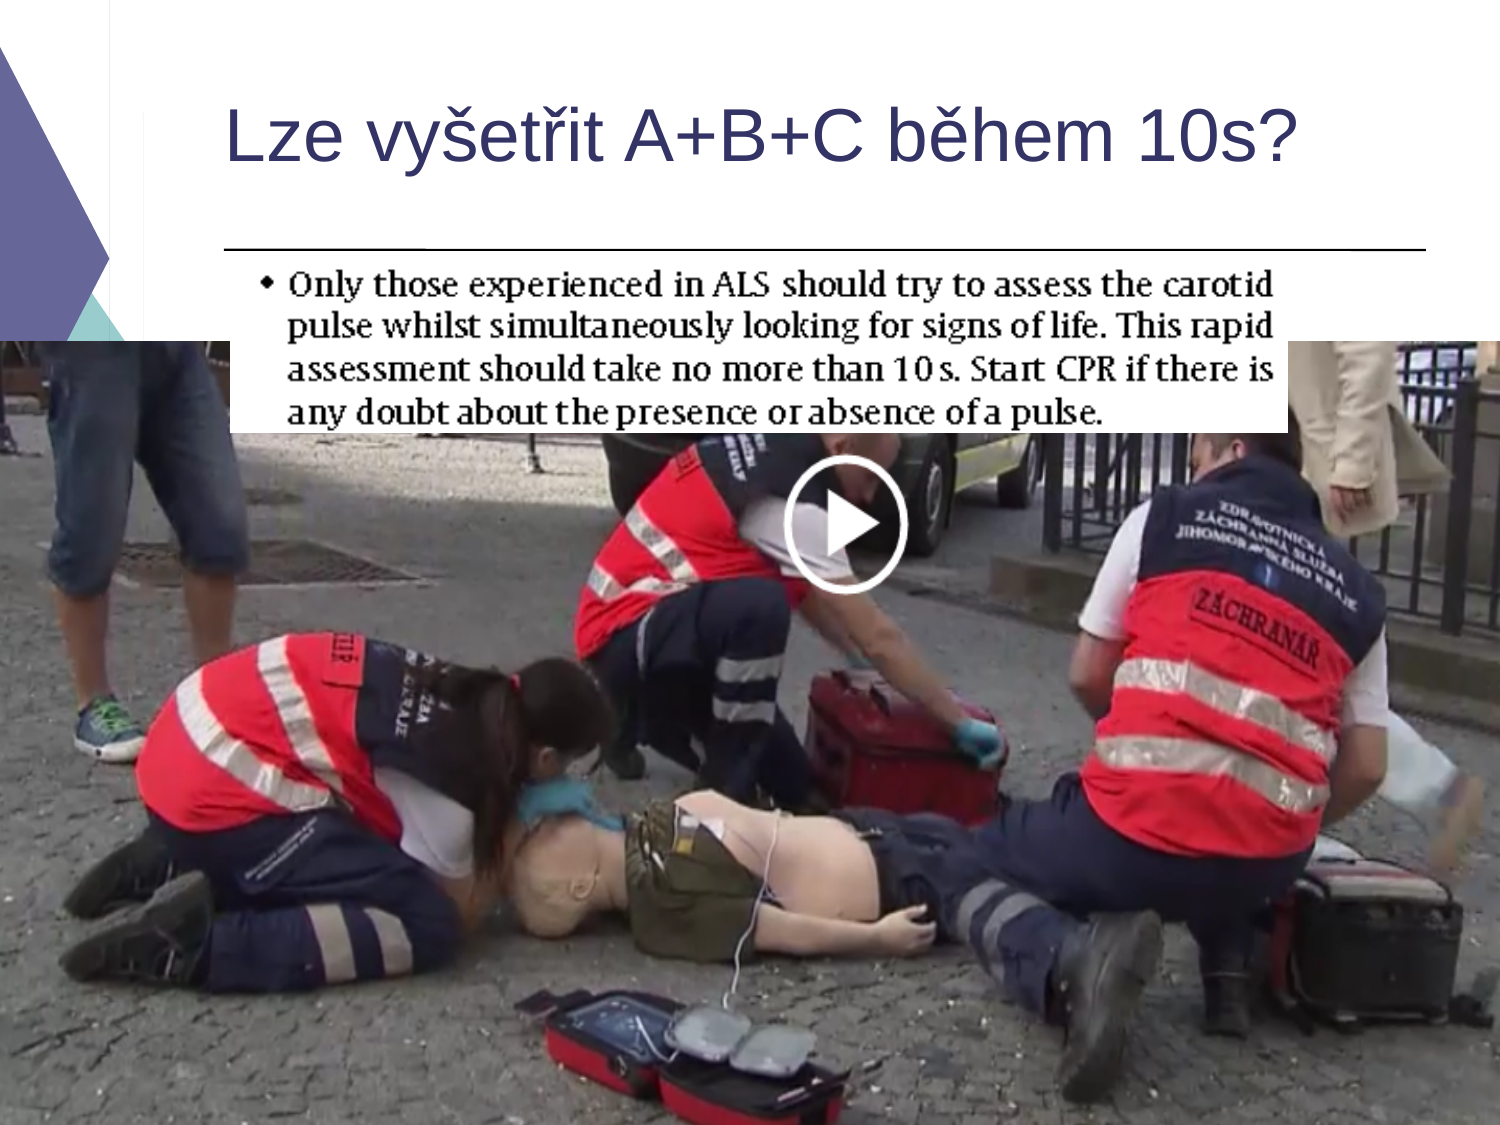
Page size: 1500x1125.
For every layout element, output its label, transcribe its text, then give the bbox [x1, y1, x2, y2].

picture [0, 262, 1500, 1125]
title Lze vyšetřit A+B+C během 10s? [224, 41, 1423, 236]
